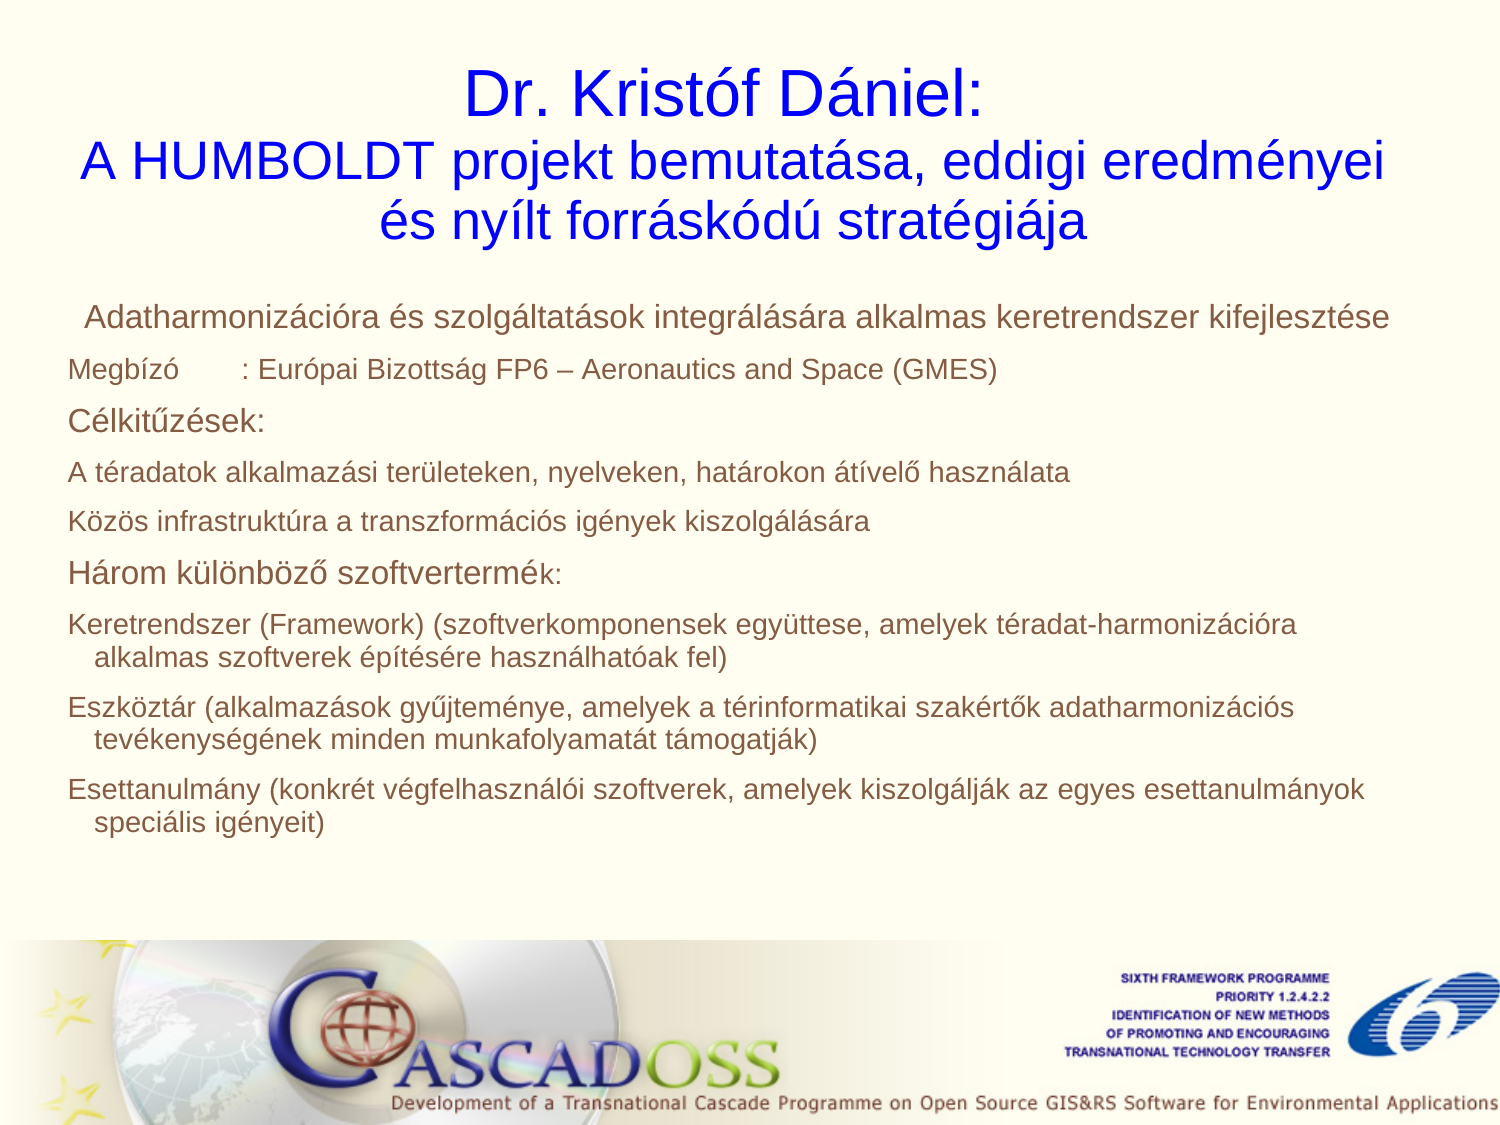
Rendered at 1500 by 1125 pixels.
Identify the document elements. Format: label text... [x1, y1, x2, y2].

subtitle Adatharmonizációra és szolgáltatások integrálására alkalmas keretrendszer kifejlesztése Megbízó : Európai Bizottság FP6 – Aeronautics and Space (GMES) Célkitűzések: A téradatok alkalmazási területeken, nyelveken, határokon átívelő használata Közös infrastruktúra a transzformációs igények kiszolgálására Három különböző szoftvertermék: Keretrendszer (Framework) (szoftverkomponensek együttese, amelyek téradat-harmonizációra alkalmas szoftverek építésére használhatóak fel) Eszköztár (alkalmazások gyűjteménye, amelyek a térinformatikai szakértők adatharmonizációs tevékenységének minden munkafolyamatát támogatják) Esettanulmány (konkrét végfelhasználói szoftverek, amelyek kiszolgálják az egyes esettanulmányok speciális igényeit) [67, 292, 1418, 913]
title Dr. Kristóf Dániel: A HUMBOLDT projekt bemutatása, eddigi eredményei és nyílt forráskódú stratégiája [59, 55, 1409, 252]
picture [0, 940, 1500, 1125]
